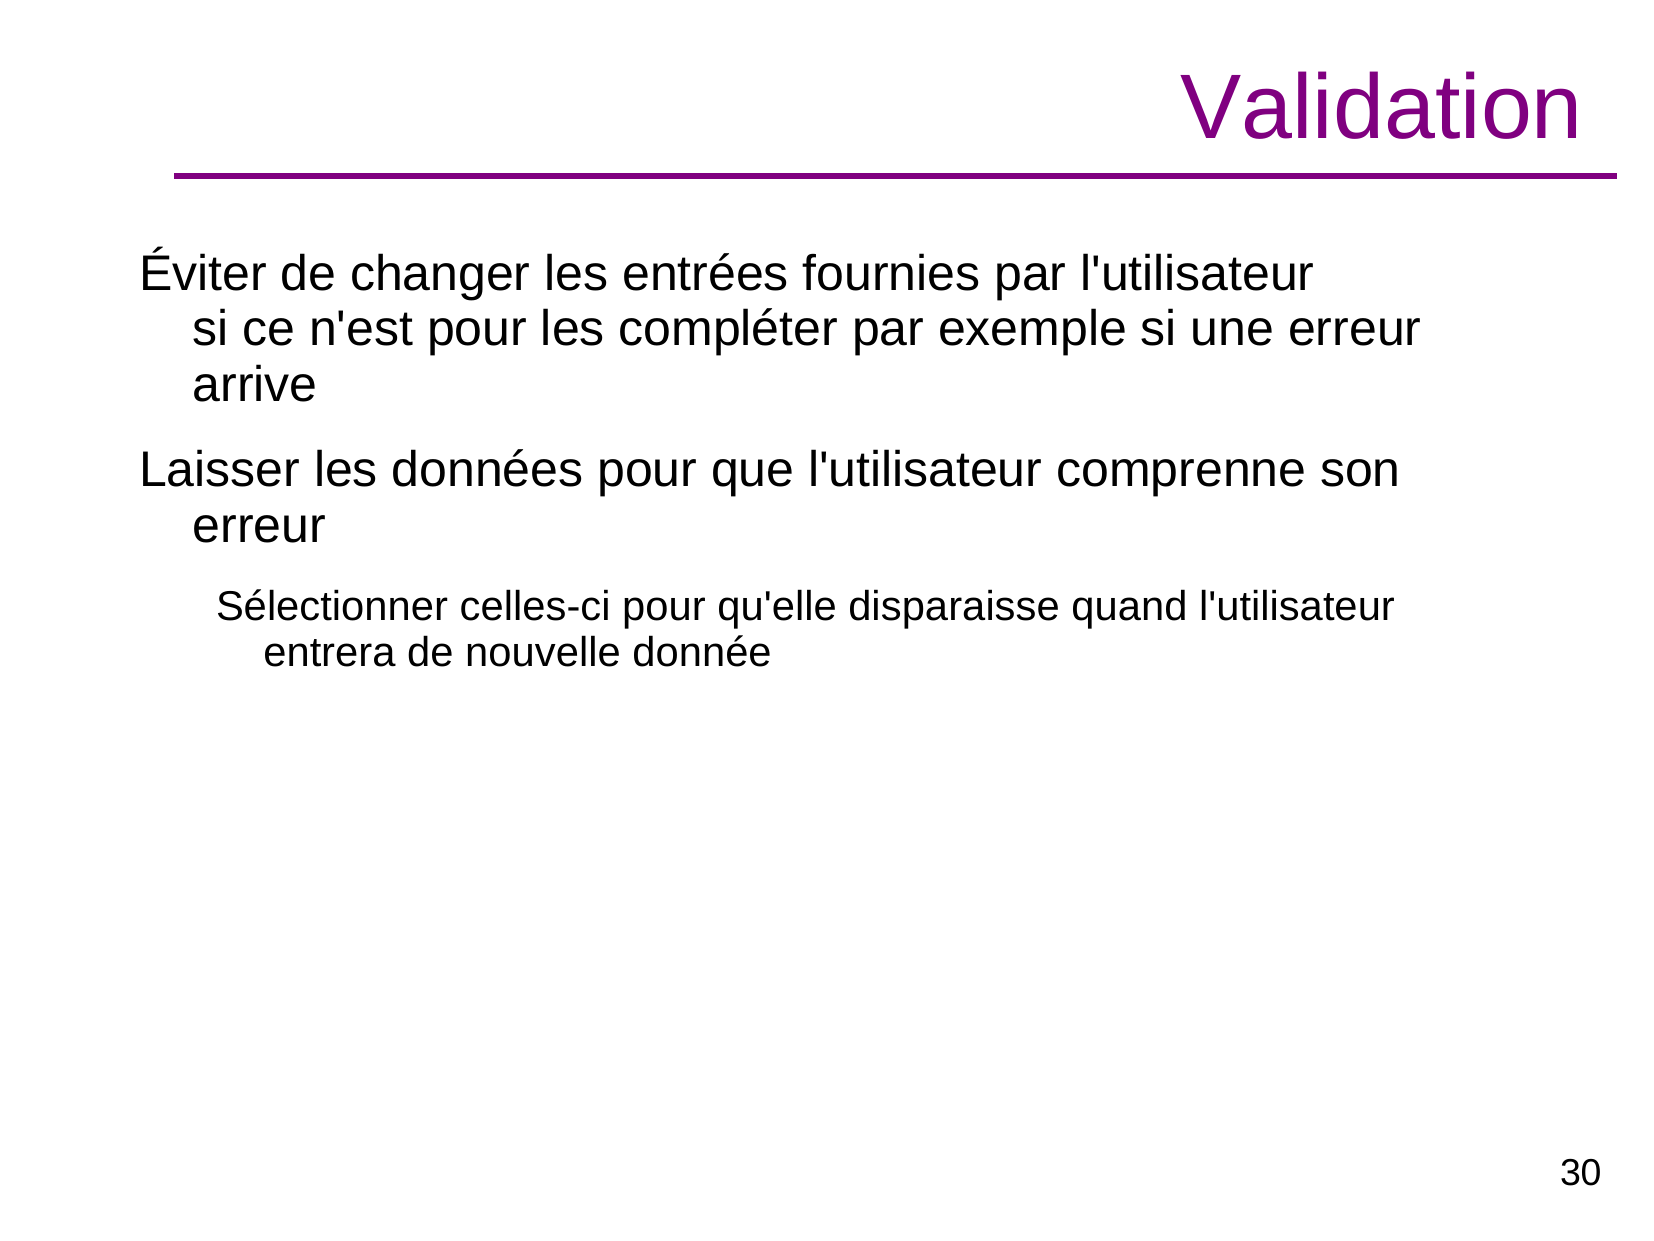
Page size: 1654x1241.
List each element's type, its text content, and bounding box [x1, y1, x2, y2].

list Éviter de changer les entrées fournies par l'utilisateur si ce n'est pour les compléter par exemple si une erreur arrive Laisser les données pour que l'utilisateur comprenne son erreur Sélectionner celles-ci pour qu'elle disparaisse quand l'utilisateur entrera de nouvelle donnée [121, 244, 1534, 1162]
title Validation [84, 39, 1584, 176]
